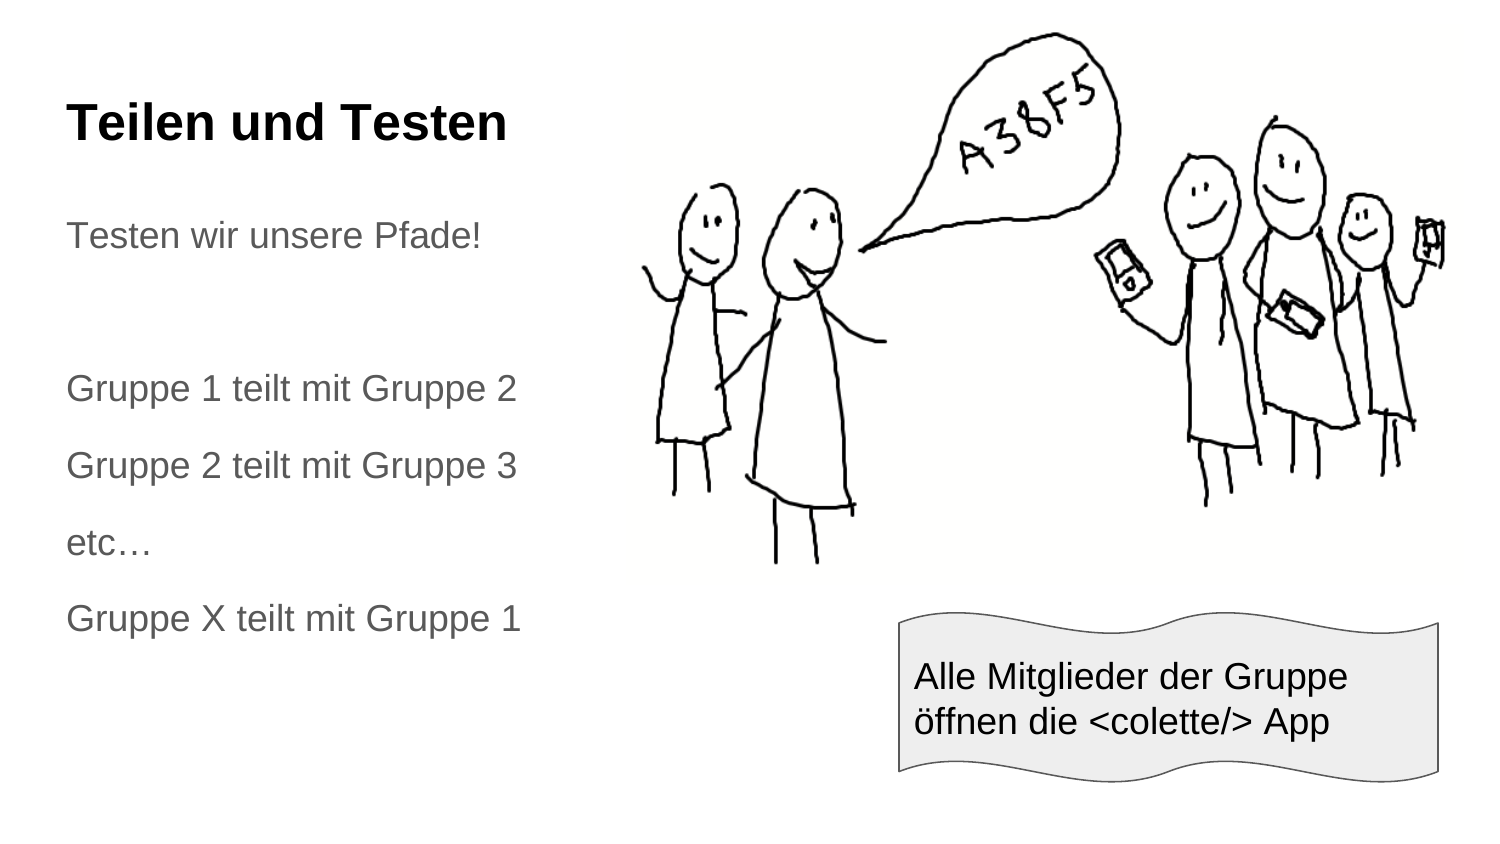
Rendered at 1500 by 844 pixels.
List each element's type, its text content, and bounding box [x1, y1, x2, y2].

text_box Alle Mitglieder der Gruppe öffnen die <colette/> App [898, 612, 1438, 782]
list Testen wir unsere Pfade! Gruppe 1 teilt mit Gruppe 2 Gruppe 2 teilt mit Gruppe 3 etc… Gruppe X teilt mit Gruppe 1 [51, 189, 1449, 750]
picture [626, 24, 1464, 585]
title Teilen und Testen [51, 72, 626, 167]
